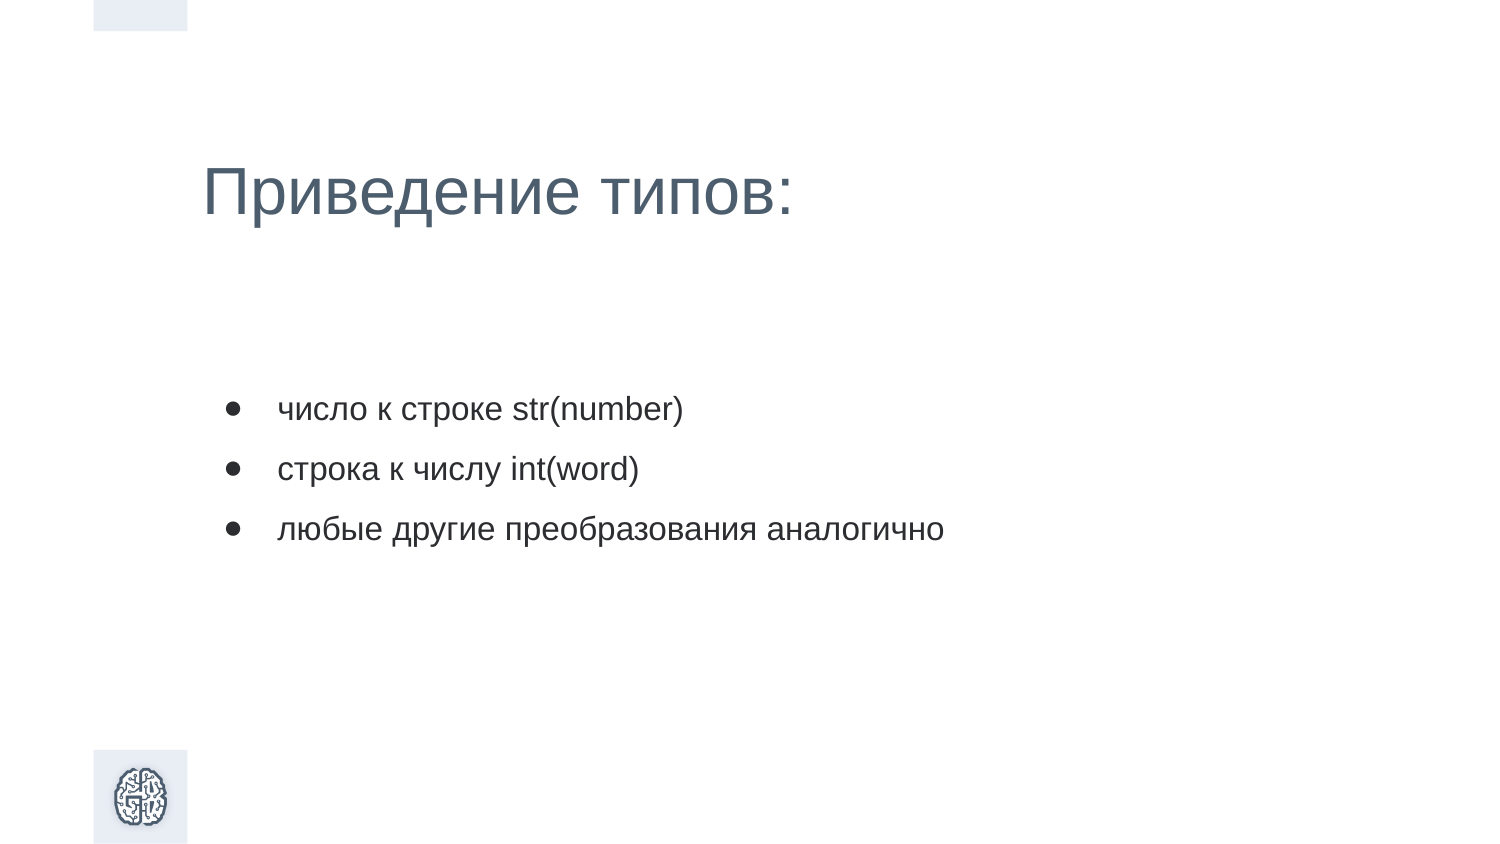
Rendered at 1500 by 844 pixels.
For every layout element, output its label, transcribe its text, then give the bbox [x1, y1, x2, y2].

text_box Приведение типов: [187, 93, 1312, 251]
picture [106, 760, 175, 834]
text_box число к строке str(number) строка к числу int(word) любые другие преобразования аналогично [187, 251, 1312, 723]
